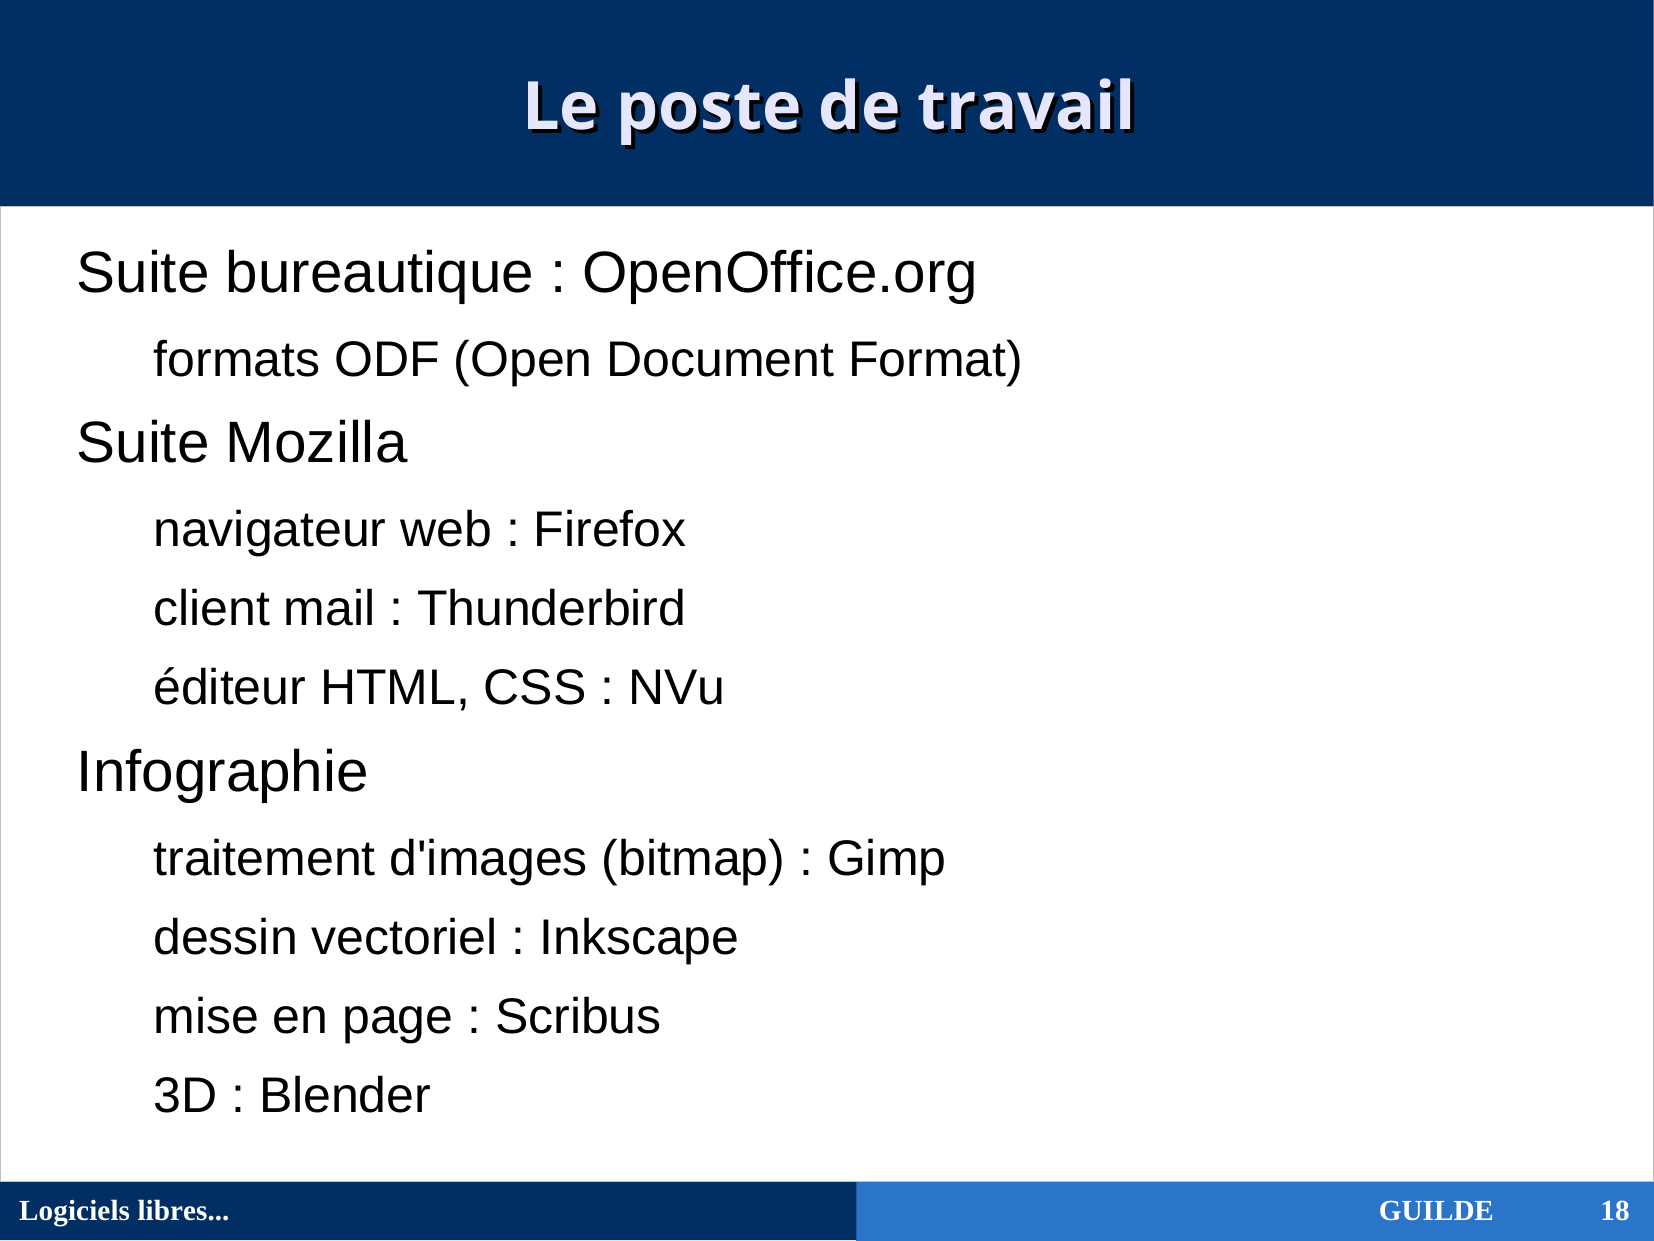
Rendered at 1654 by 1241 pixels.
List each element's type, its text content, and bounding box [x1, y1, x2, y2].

title Le poste de travail [123, 0, 1536, 208]
list Suite bureautique : OpenOffice.org formats ODF (Open Document Format) Suite Mozilla navigateur web : Firefox client mail : Thunderbird éditeur HTML, CSS : NVu Infographie traitement d'images (bitmap) : Gimp dessin vectoriel : Inkscape mise en page : Scribus 3D : Blender [59, 240, 1595, 1152]
